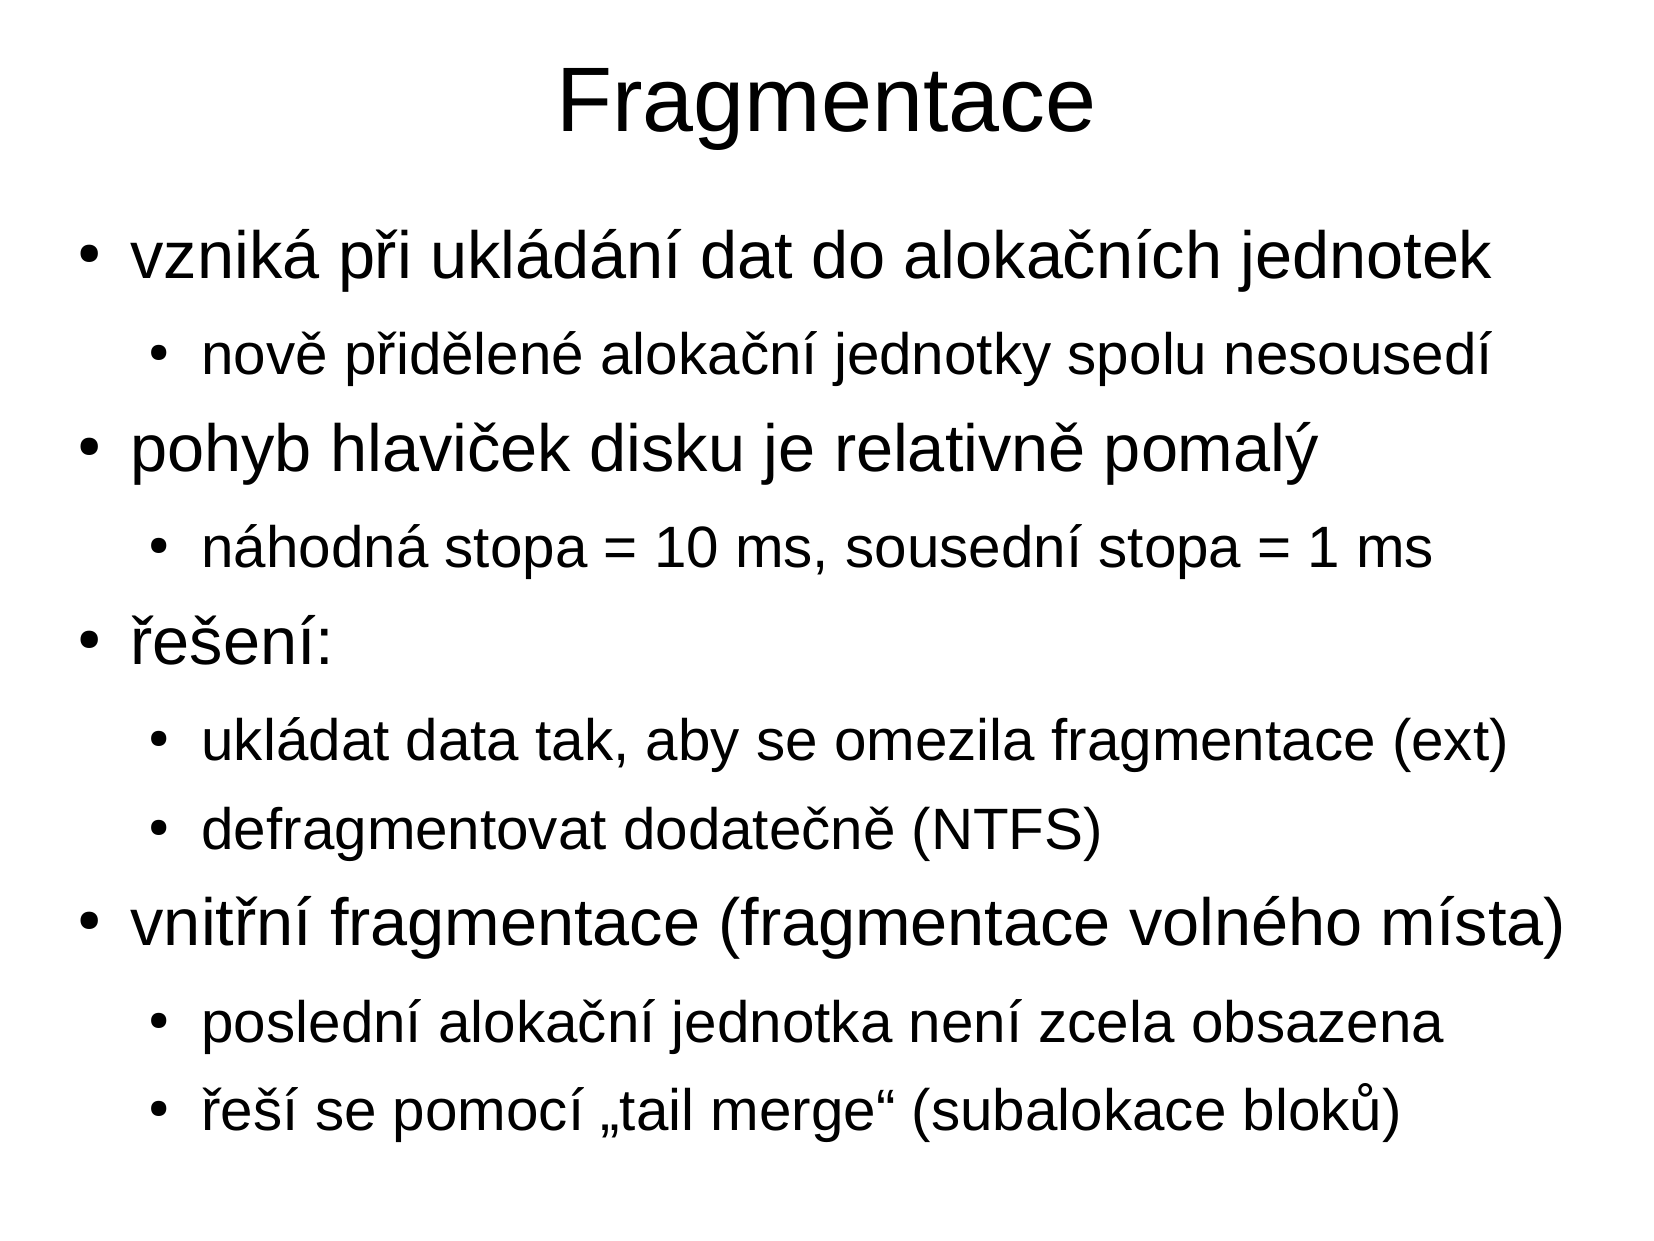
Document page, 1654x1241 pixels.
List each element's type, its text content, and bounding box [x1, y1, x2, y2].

title Fragmentace [82, 3, 1571, 196]
list vzniká při ukládání dat do alokačních jednotek nově přidělené alokační jednotky spolu nesousedí pohyb hlaviček disku je relativně pomalý náhodná stopa = 10 ms, sousední stopa = 1 ms řešení: ukládat data tak, aby se omezila fragmentace (ext) defragmentovat dodatečně (NTFS) vnitřní fragmentace (fragmentace volného místa) poslední alokační jednotka není zcela obsazena řeší se pomocí „tail merge“ (subalokace bloků) [59, 217, 1607, 1144]
